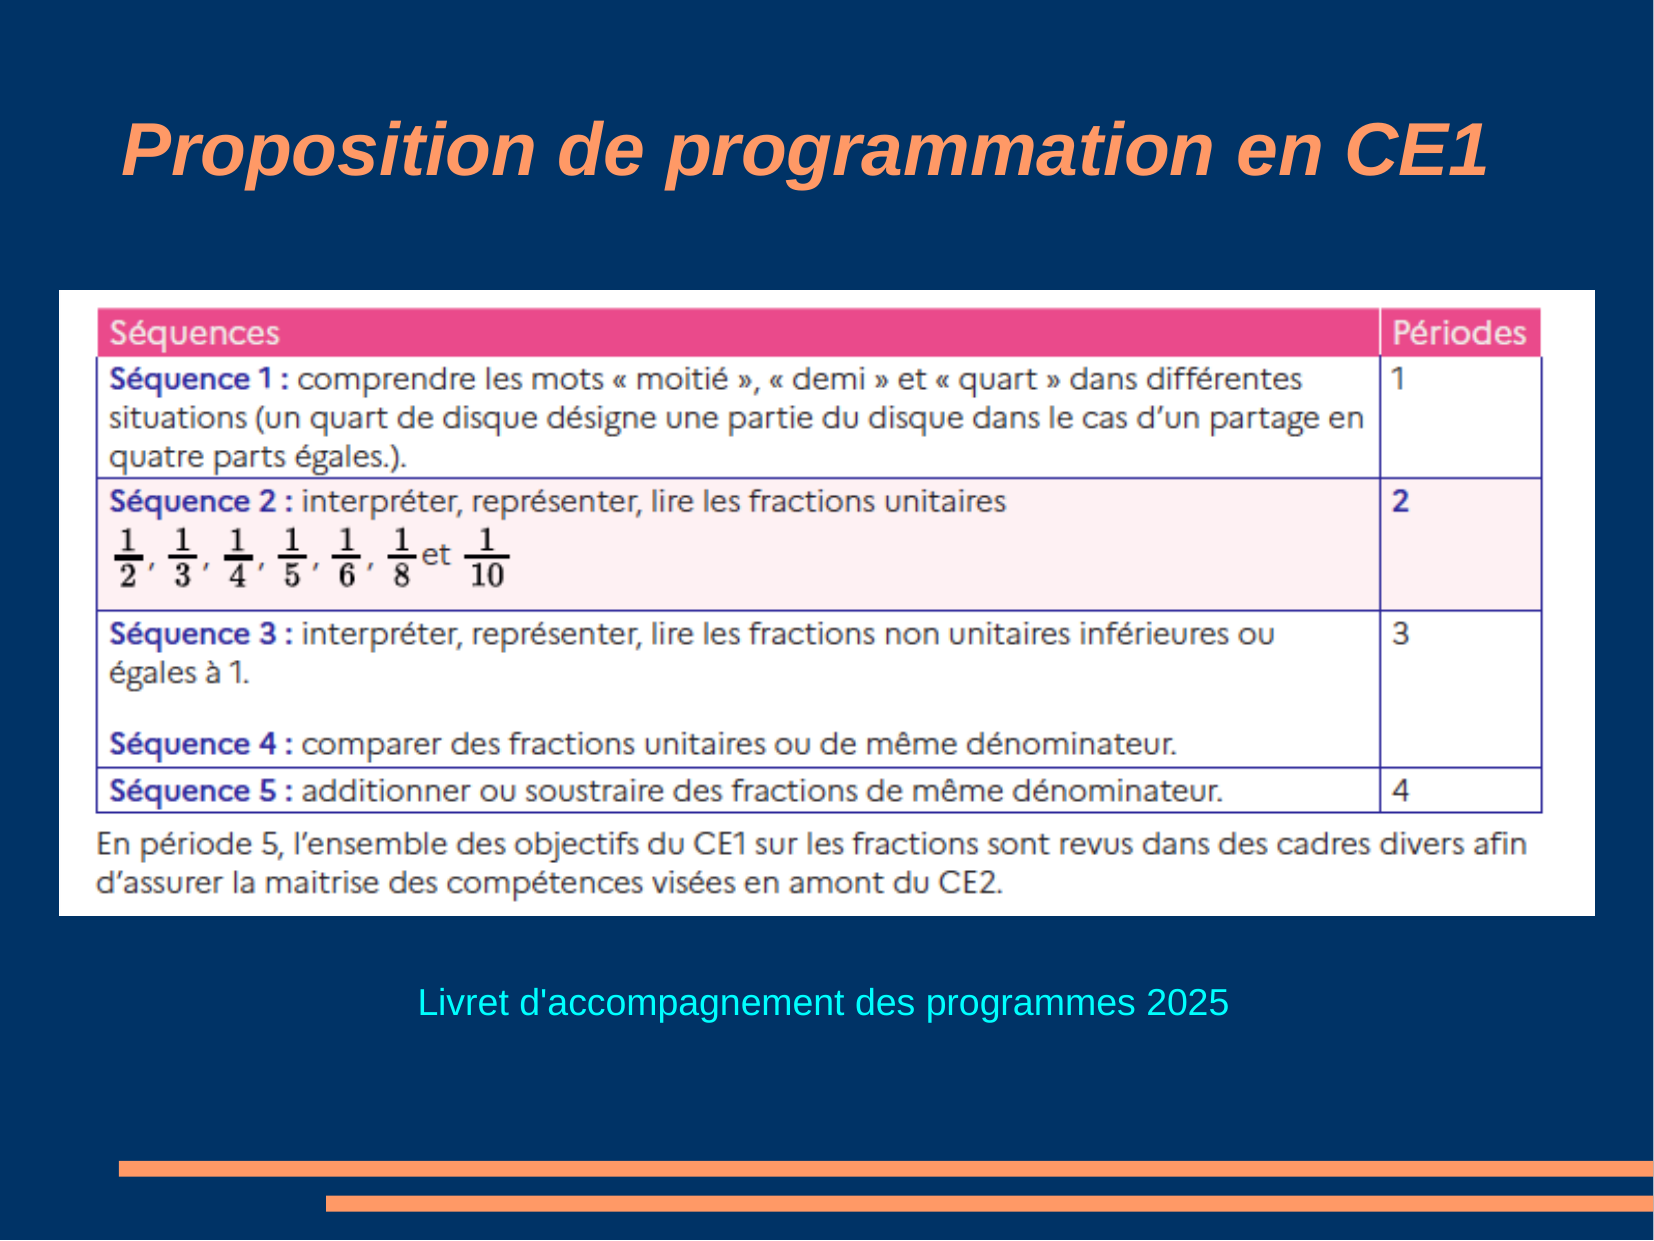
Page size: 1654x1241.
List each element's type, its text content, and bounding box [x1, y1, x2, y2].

text_box Livret d'accompagnement des programmes 2025 [354, 974, 1304, 1032]
title Proposition de programmation en CE1 [121, 46, 1534, 254]
picture [59, 290, 1595, 916]
